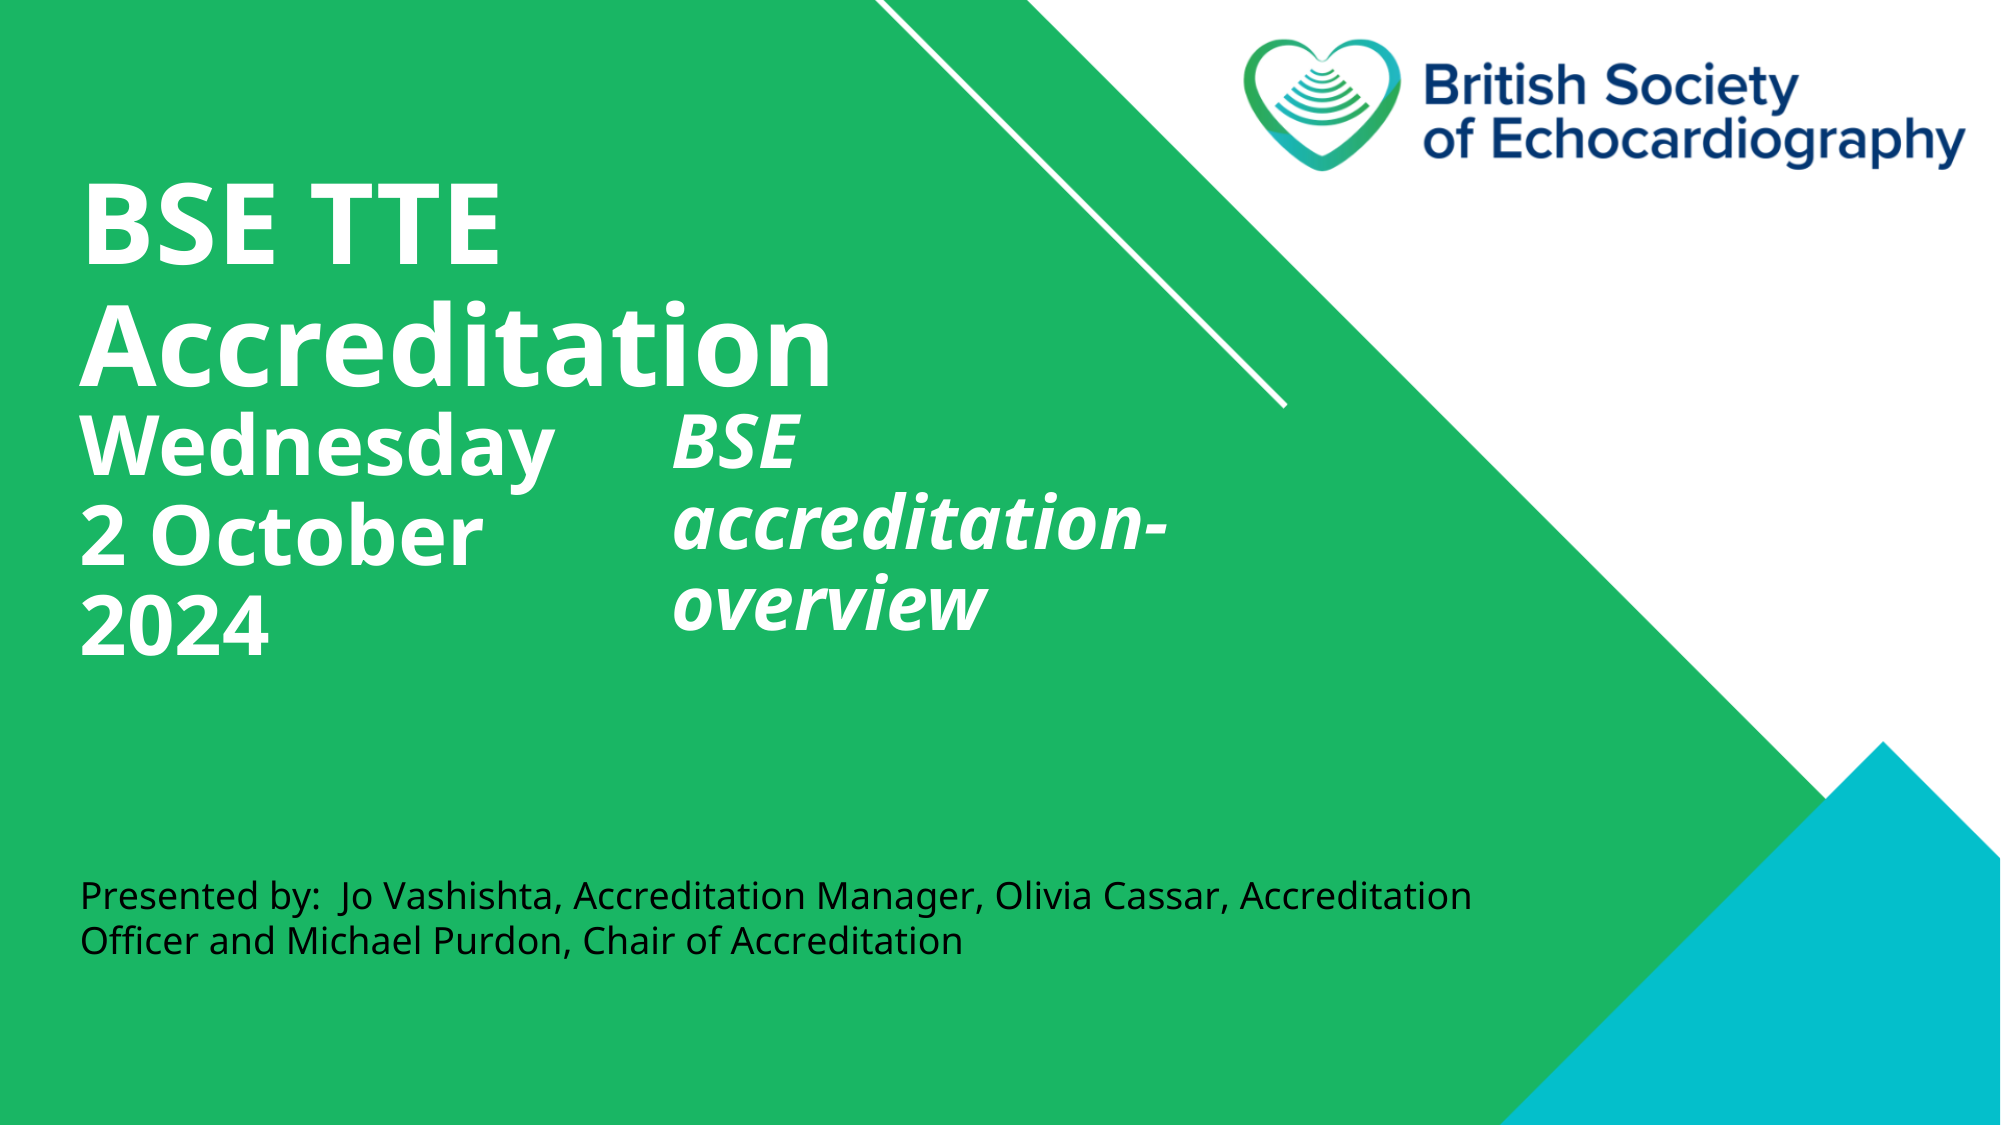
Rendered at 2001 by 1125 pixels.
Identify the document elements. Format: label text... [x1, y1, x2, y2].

list Wednesday 2 October 2024 [64, 451, 1269, 629]
title BSE TTE Accreditation [64, 160, 1000, 378]
list BSE accreditation- overview [64, 629, 1533, 797]
text_box Presented by: Jo Vashishta, Accreditation Manager, Olivia Cassar, Accreditation Officer and Michael Purdon, Chair of Accreditation [64, 864, 1533, 971]
